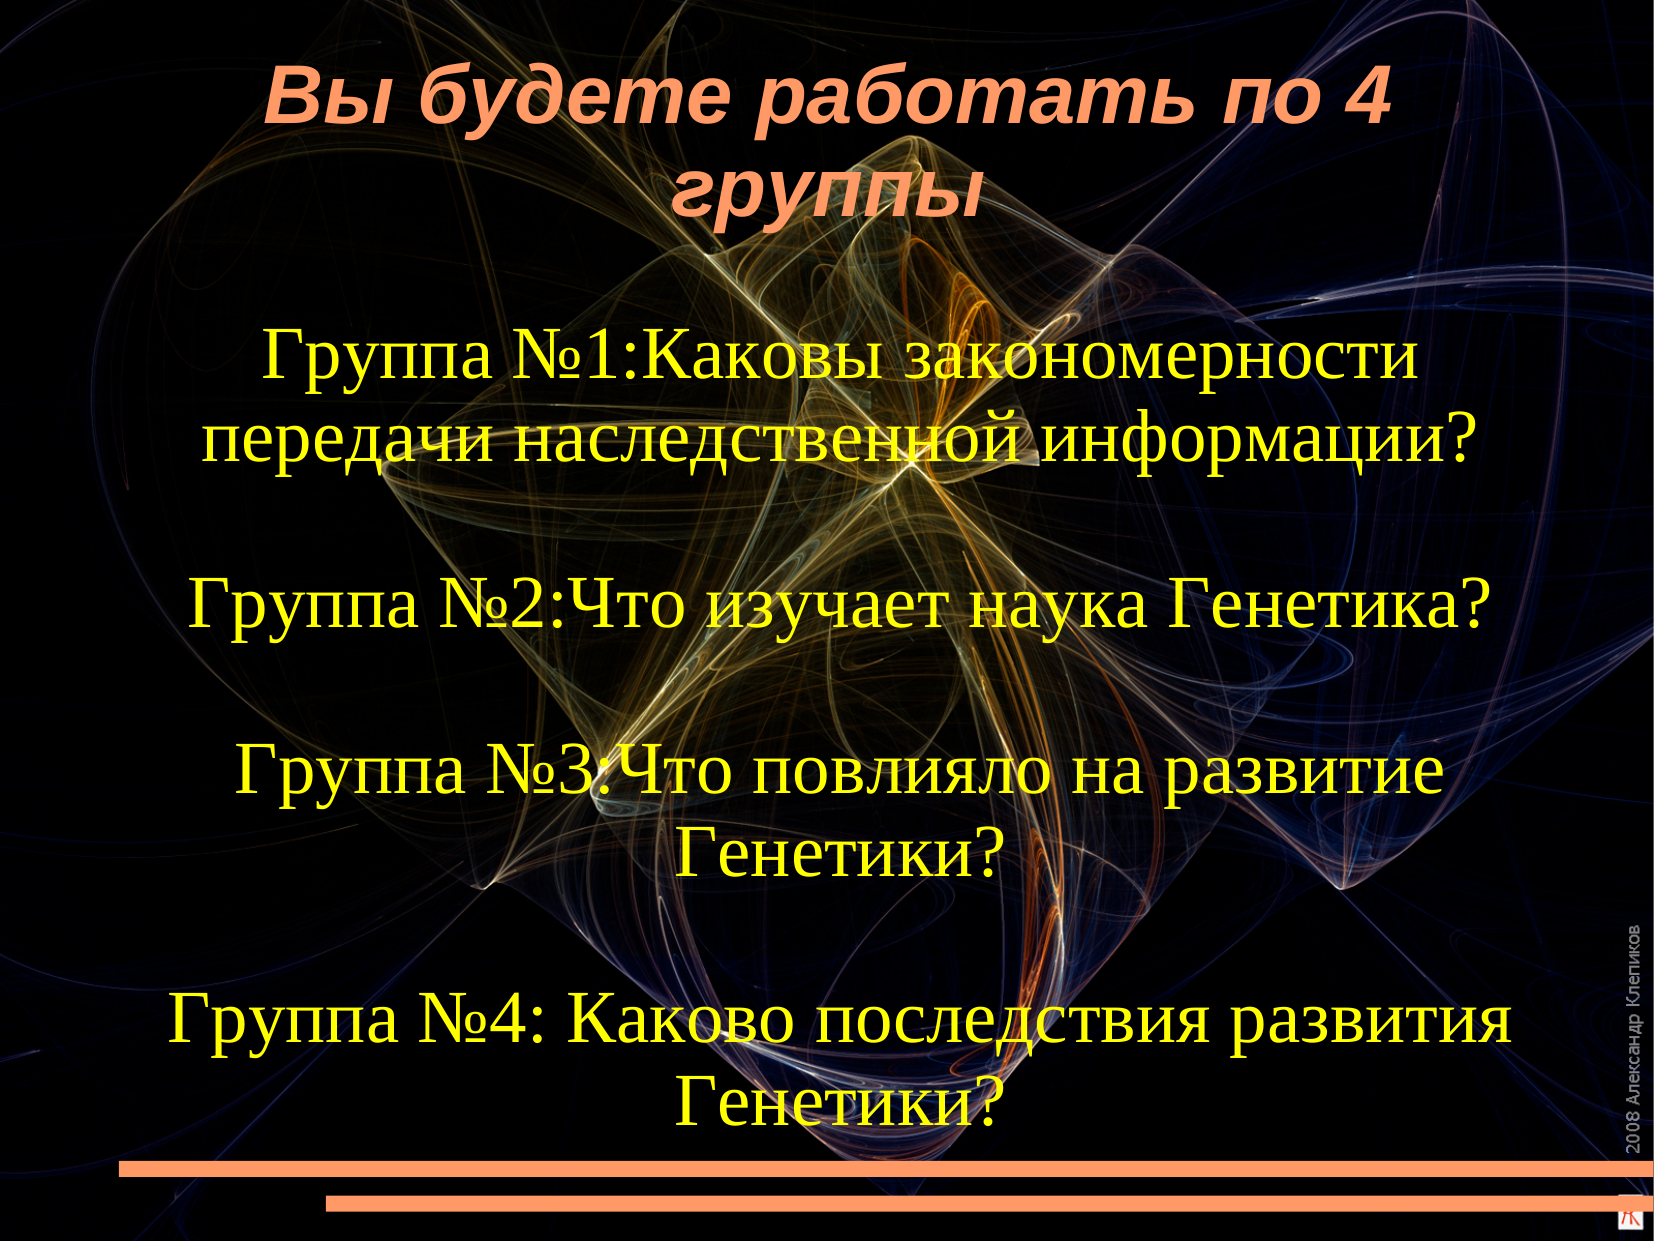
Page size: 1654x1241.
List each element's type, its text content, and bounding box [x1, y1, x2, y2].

picture [0, 0, 1654, 1241]
subtitle Группа №1:Каковы закономерности передачи наследственной информации? Группа №2:Что изучает наука Генетика? Группа №3:Что повлияло на развитие Генетики? Группа №4: Каково последствия развития Генетики? [121, 312, 1561, 1142]
title Вы будете работать по 4 группы [121, 46, 1536, 237]
